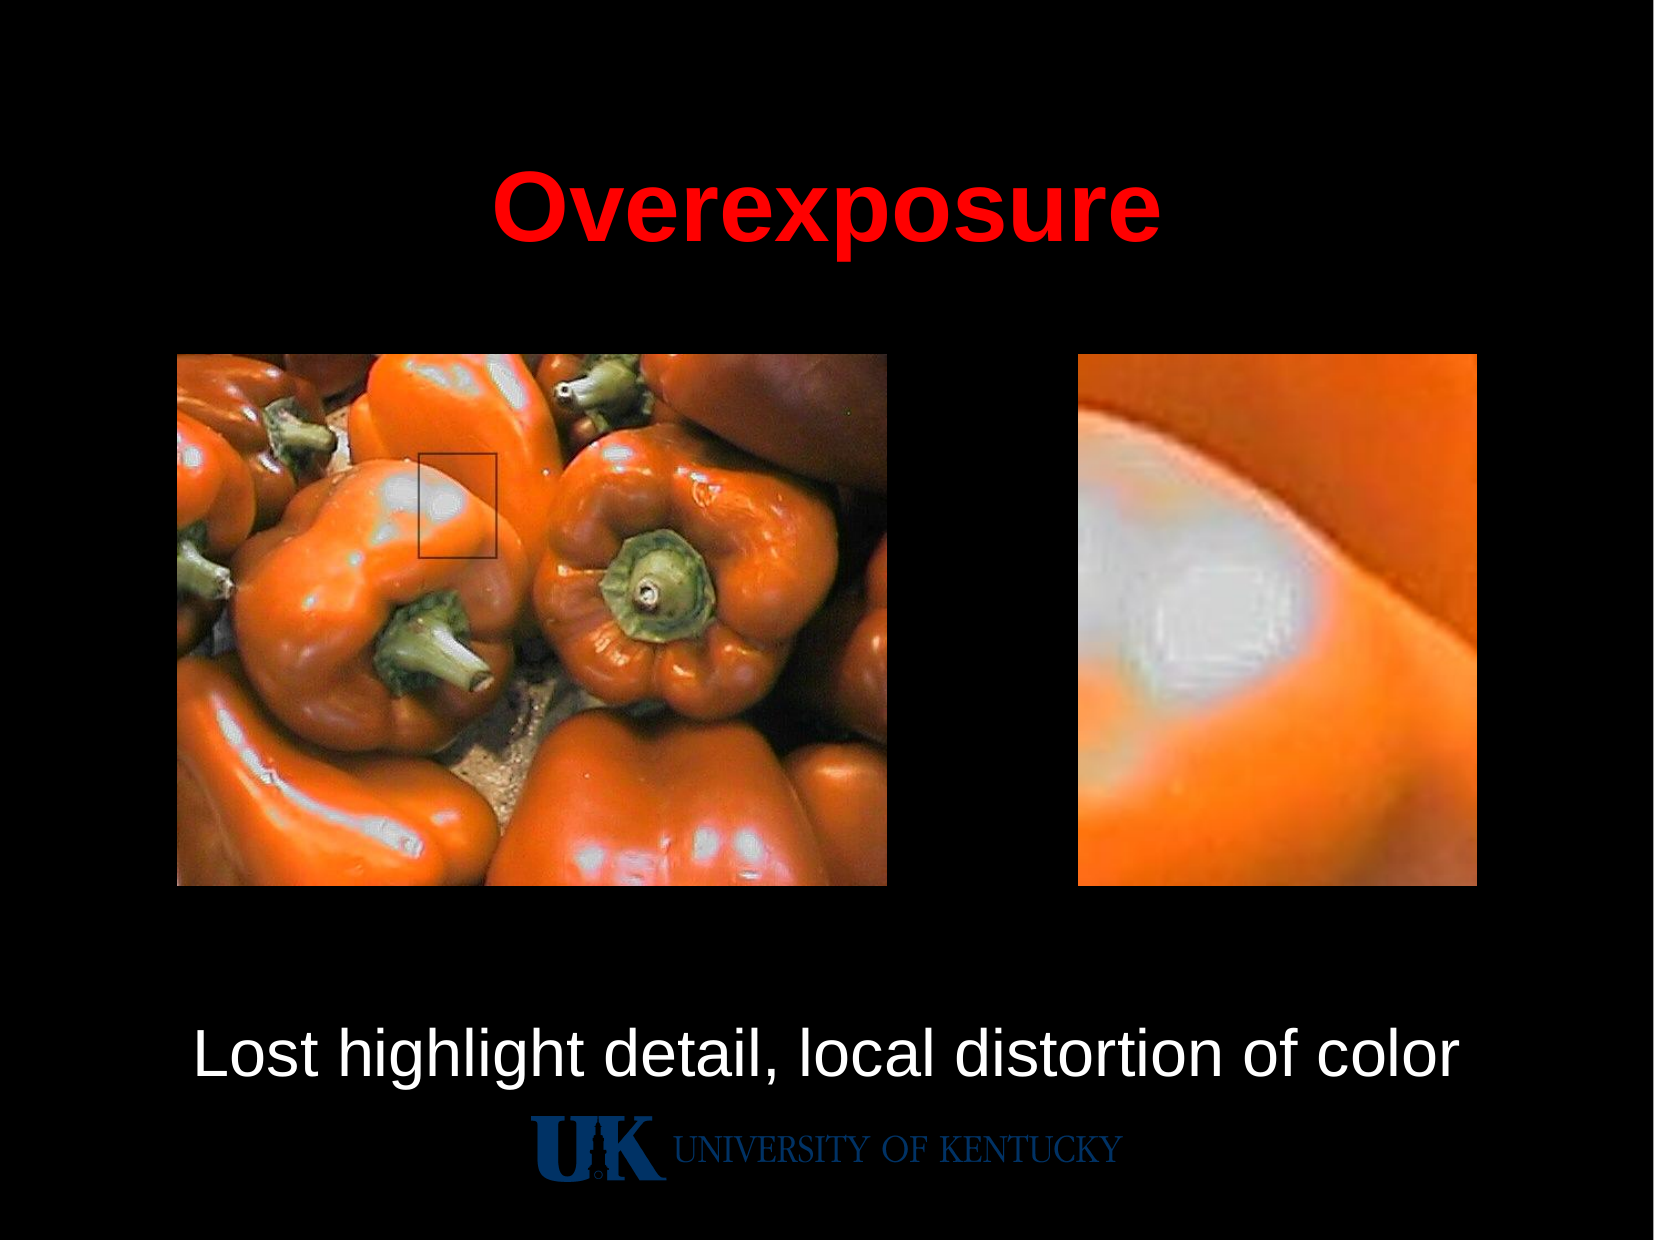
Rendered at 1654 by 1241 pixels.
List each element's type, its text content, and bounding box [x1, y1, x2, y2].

picture [1078, 354, 1477, 886]
picture [177, 354, 887, 886]
picture [531, 1116, 1123, 1182]
subtitle Lost highlight detail, local distortion of color [121, 344, 1534, 1127]
title Overexposure [121, 102, 1534, 311]
